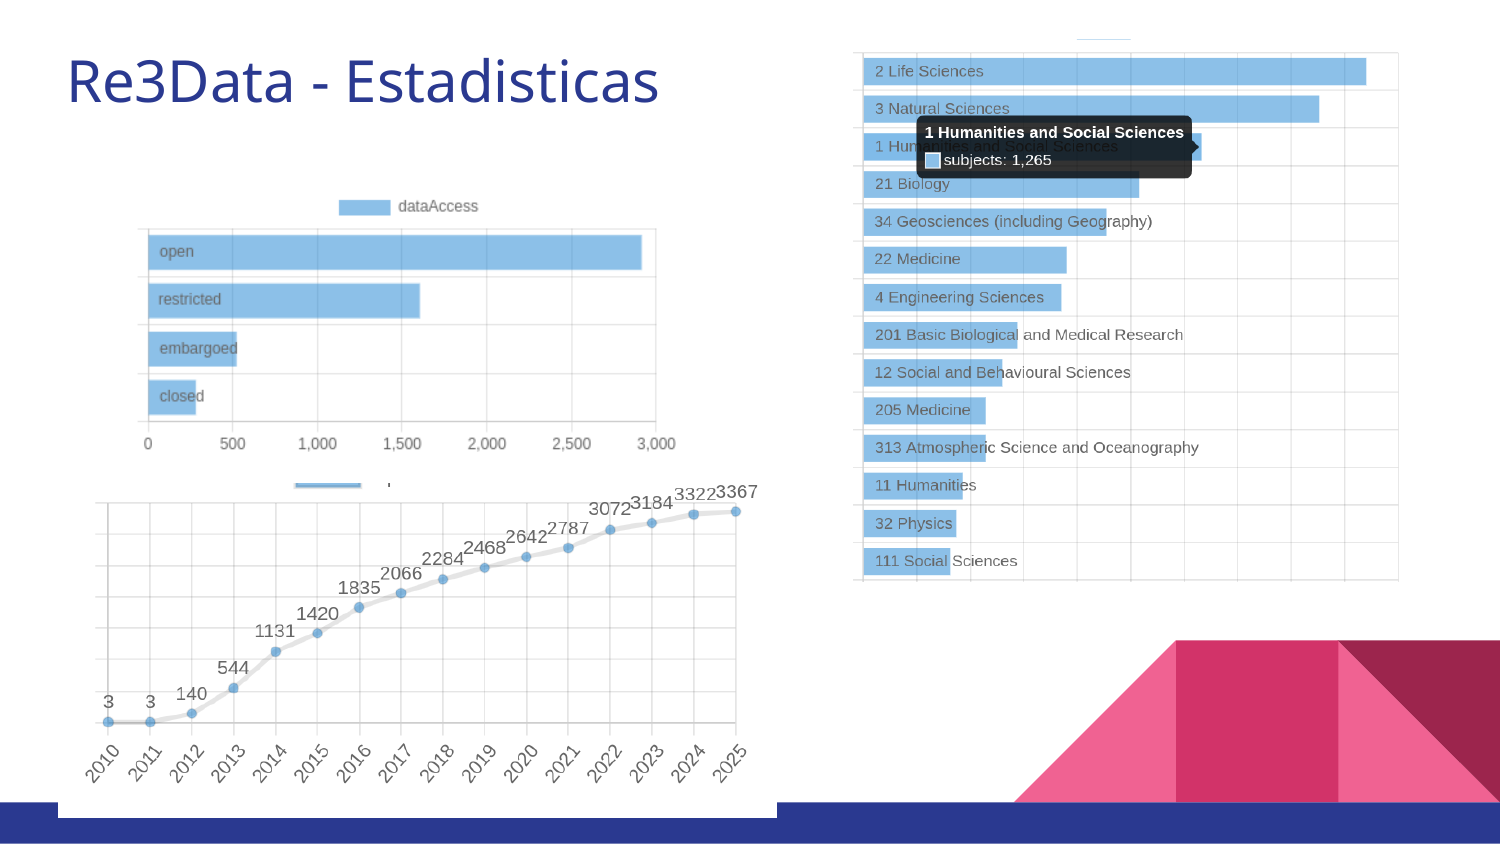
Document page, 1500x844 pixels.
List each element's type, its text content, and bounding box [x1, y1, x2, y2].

picture [58, 173, 777, 818]
picture [824, 39, 1422, 617]
title Re3Data - Estadisticas [51, 29, 1449, 129]
